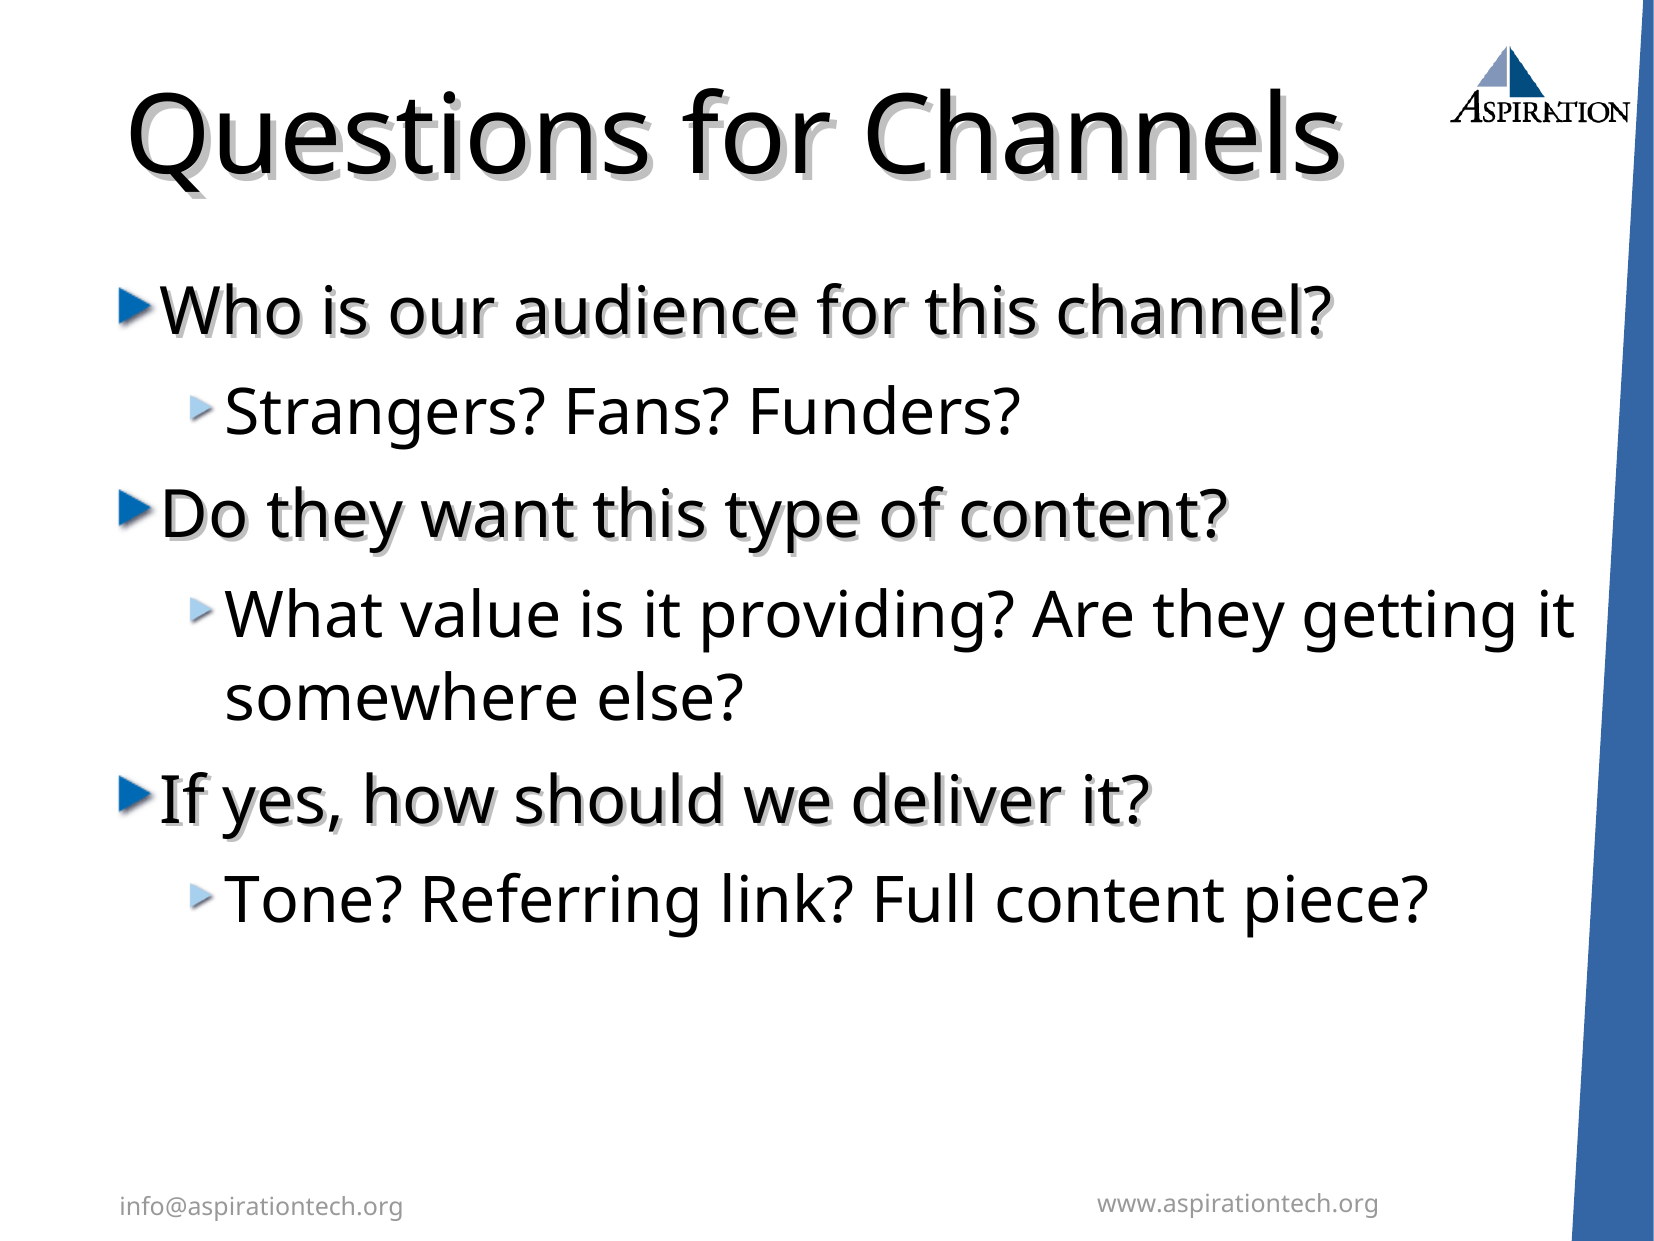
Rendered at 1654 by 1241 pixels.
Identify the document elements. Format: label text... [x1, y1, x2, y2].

title Questions for Channels [54, 21, 1415, 227]
list Who is our audience for this channel? Strangers? Fans? Funders? Do they want this type of content? What value is it providing? Are they getting it somewhere else? If yes, how should we deliver it? Tone? Referring link? Full content piece? [54, 263, 1595, 968]
picture [1450, 46, 1631, 132]
